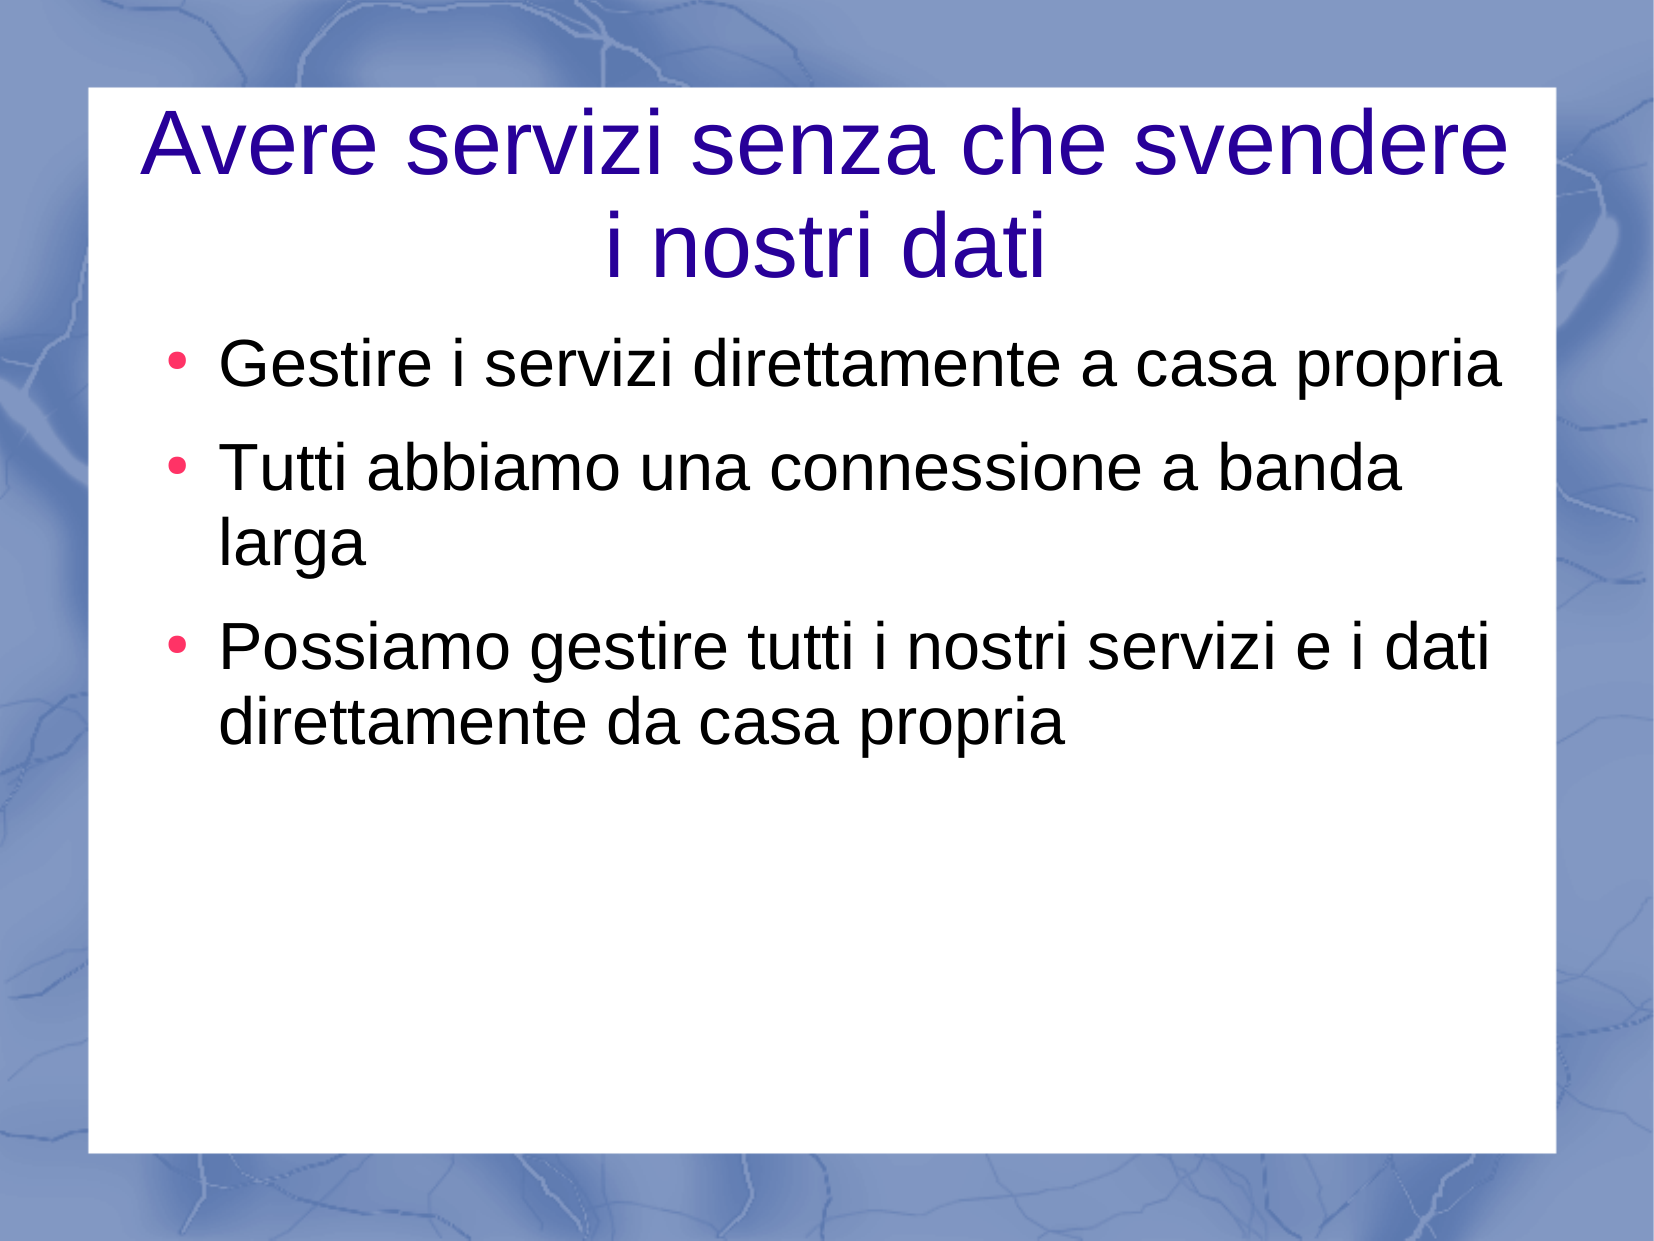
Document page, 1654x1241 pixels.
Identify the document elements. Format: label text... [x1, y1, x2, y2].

title Avere servizi senza che svendere i nostri dati [118, 91, 1536, 297]
list Gestire i servizi direttamente a casa propria Tutti abbiamo una connessione a banda larga Possiamo gestire tutti i nostri servizi e i dati direttamente da casa propria [147, 325, 1506, 1130]
picture [0, 0, 1654, 1241]
